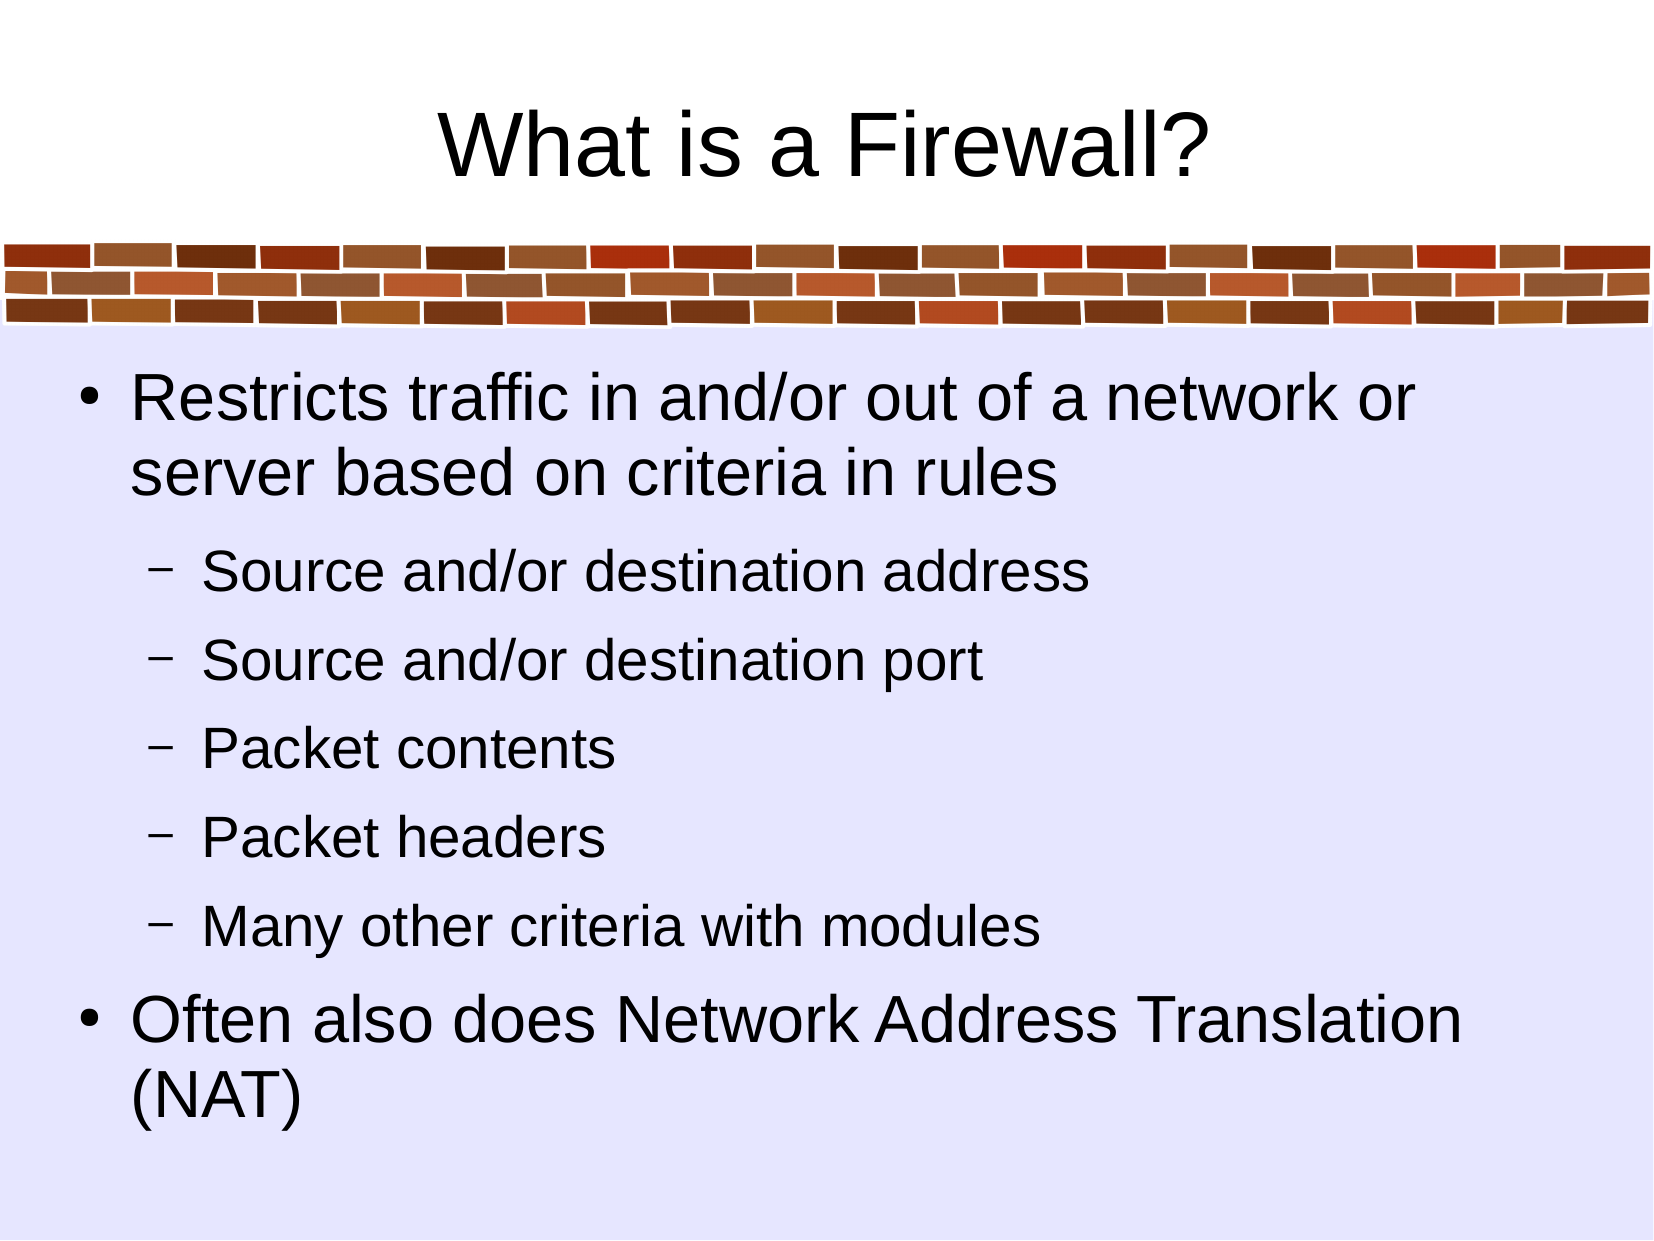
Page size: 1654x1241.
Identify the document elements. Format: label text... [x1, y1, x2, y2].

list Restricts traffic in and/or out of a network or server based on criteria in rules Source and/or destination address Source and/or destination port Packet contents Packet headers Many other criteria with modules Often also does Network Address Translation (NAT) [60, 360, 1591, 1156]
title What is a Firewall? [60, 49, 1591, 241]
picture [0, 239, 1654, 329]
